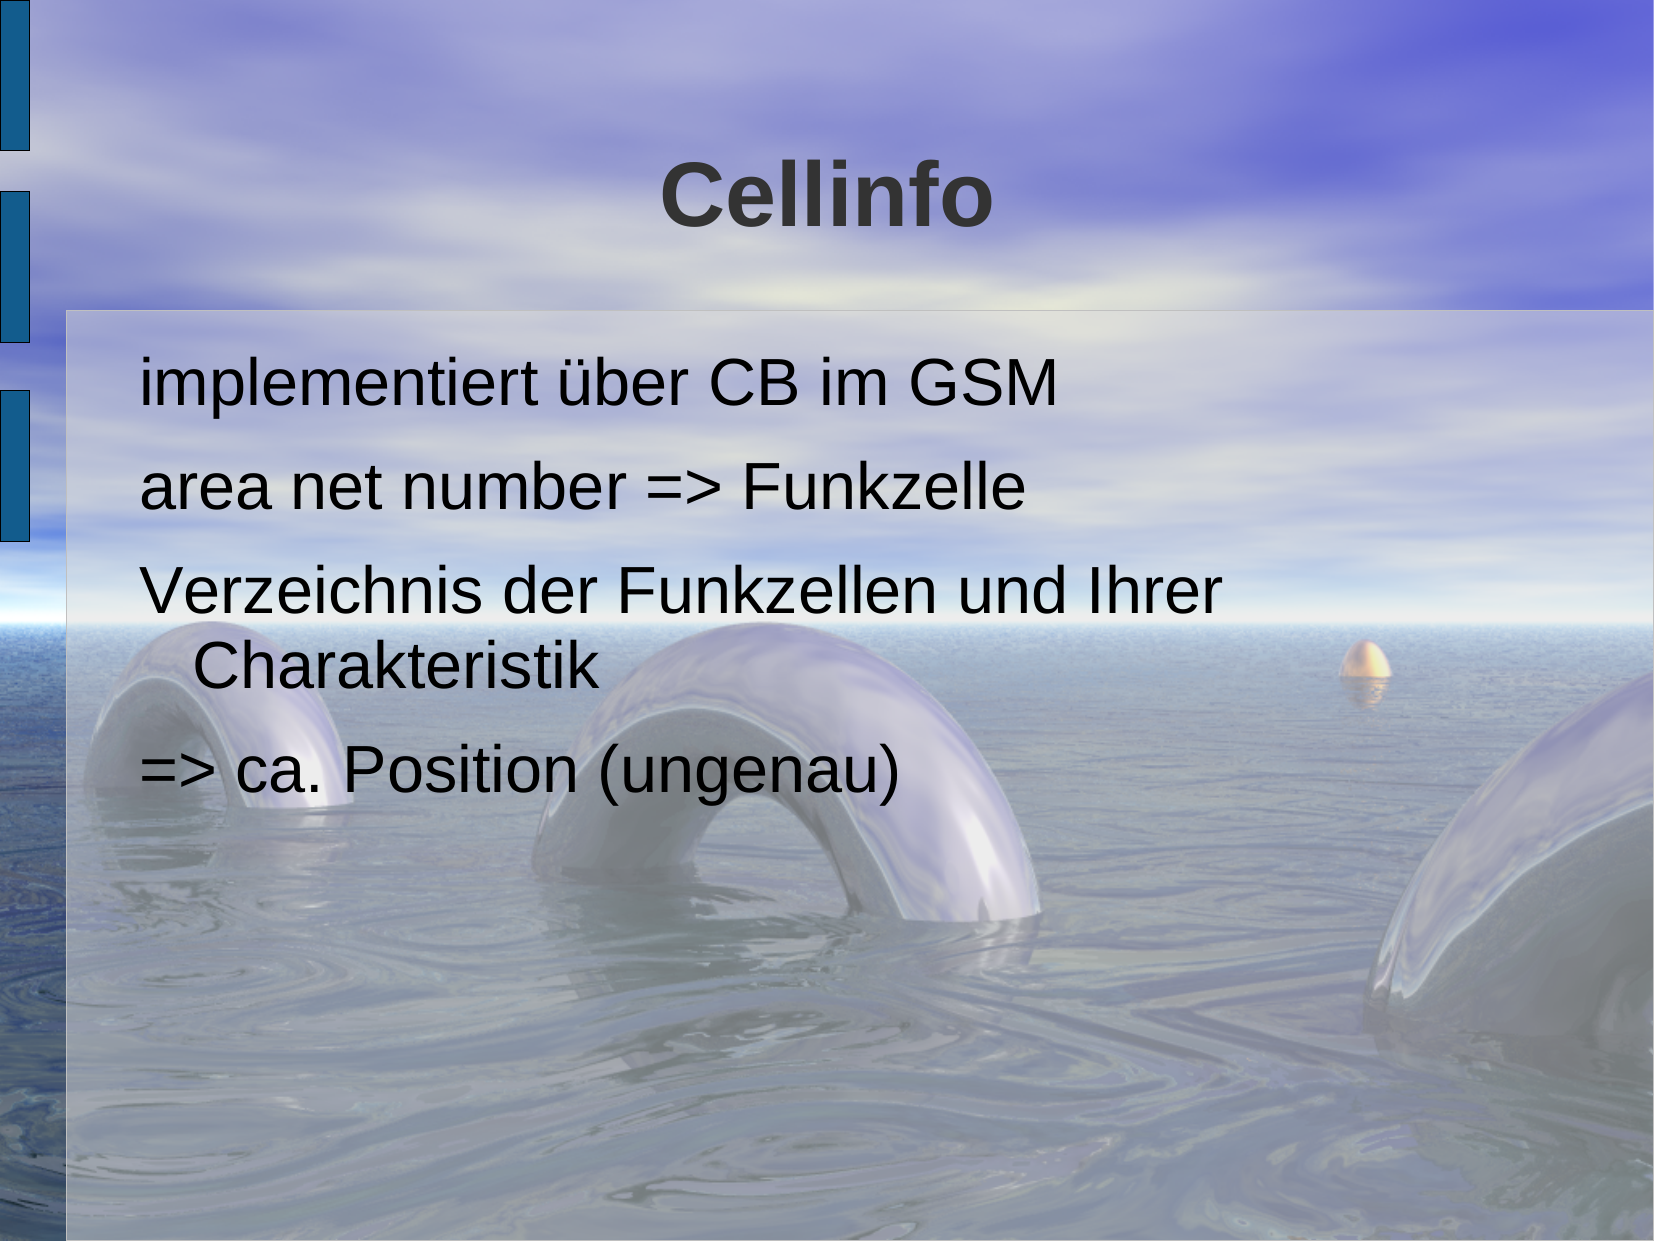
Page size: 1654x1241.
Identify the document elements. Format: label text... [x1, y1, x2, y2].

picture [0, 0, 1654, 1241]
title Cellinfo [121, 91, 1534, 299]
list implementiert über CB im GSM area net number => Funkzelle Verzeichnis der Funkzellen und Ihrer Charakteristik => ca. Position (ungenau) [121, 344, 1534, 1127]
